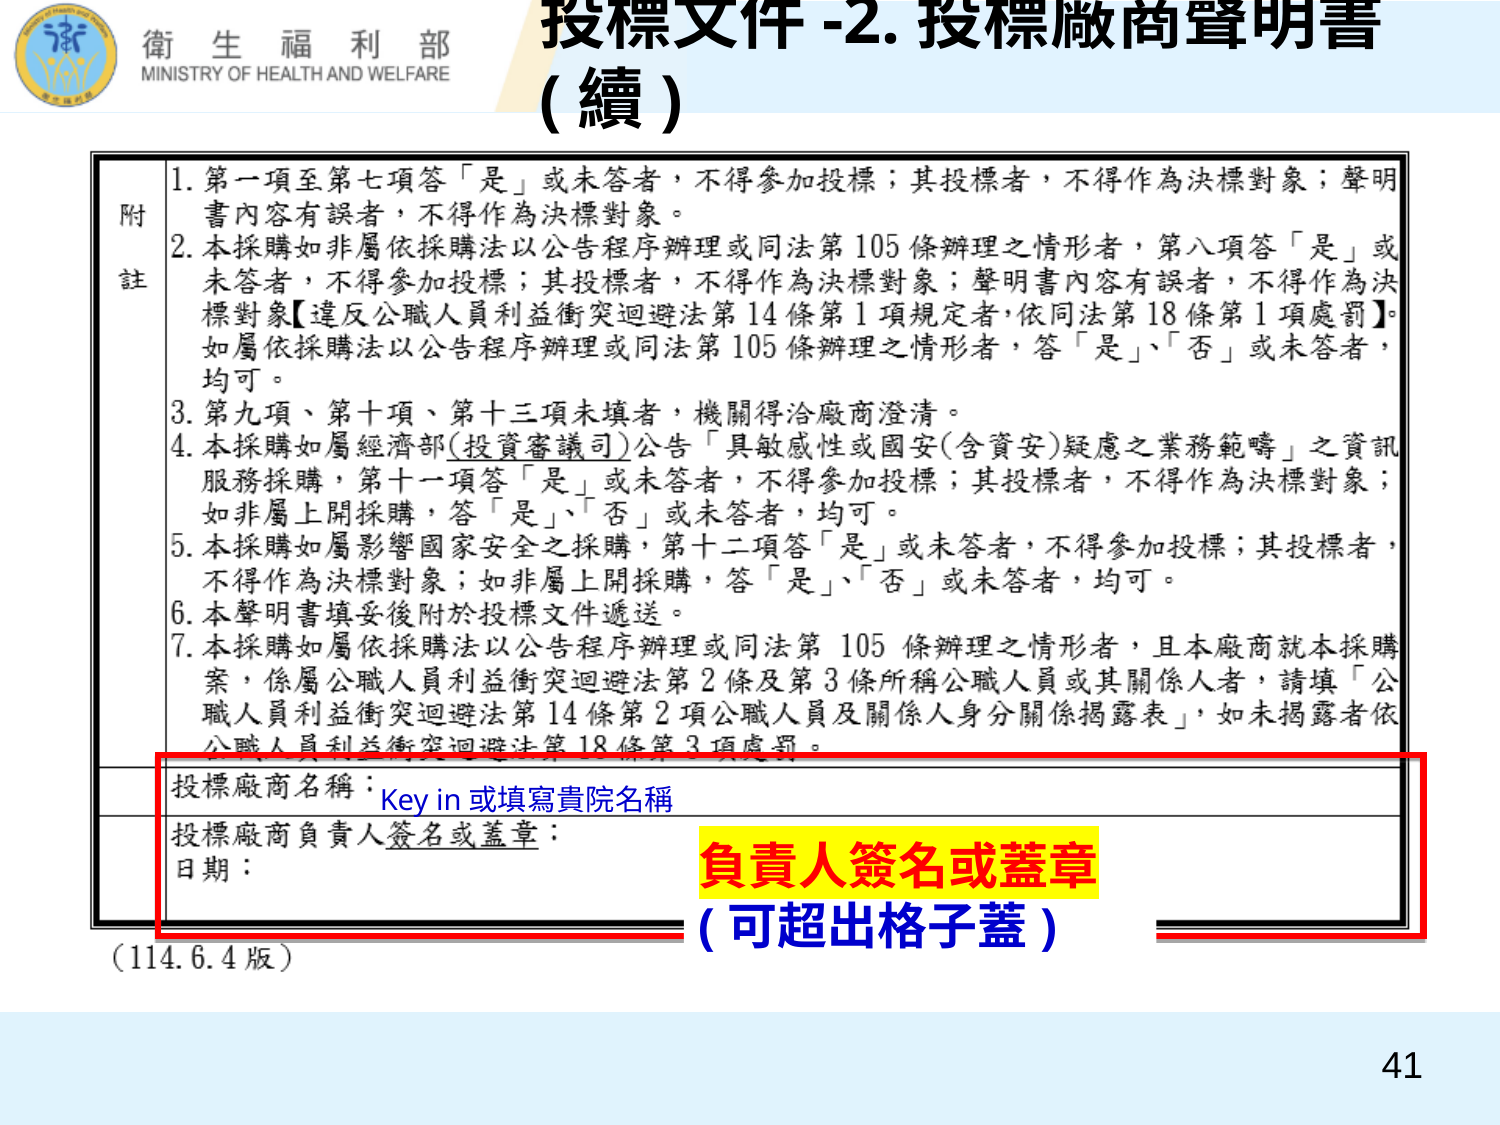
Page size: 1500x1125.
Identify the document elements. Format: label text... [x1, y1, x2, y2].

text_box 負責人簽名或蓋章(可超出格子蓋) [683, 826, 1157, 963]
picture [161, 758, 1420, 933]
text_box 投標文件-2.投標廠商聲明書(續) [524, 9, 1474, 105]
text_box 41 [1366, 1033, 1459, 1094]
text_box Key in或填寫貴院名稱 [364, 774, 684, 825]
picture [78, 142, 1422, 983]
